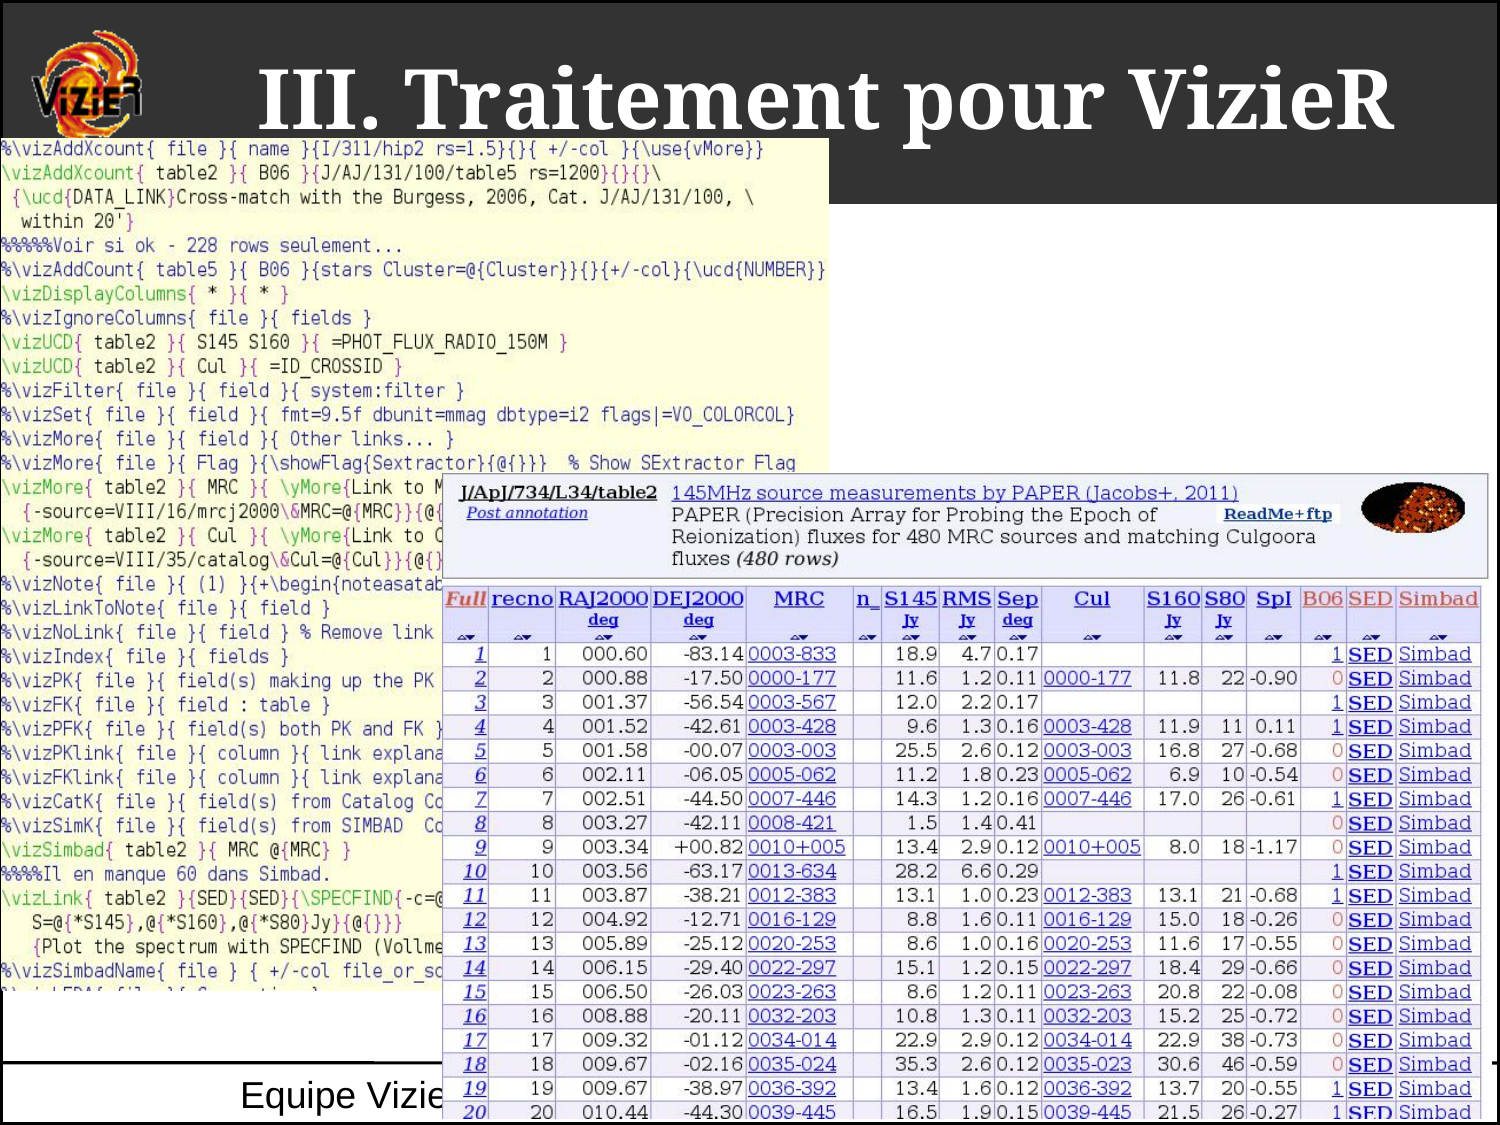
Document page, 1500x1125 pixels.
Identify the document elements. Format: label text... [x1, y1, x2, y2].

title III. Traitement pour VizieR [177, 0, 1477, 192]
picture [1, 29, 1492, 1119]
